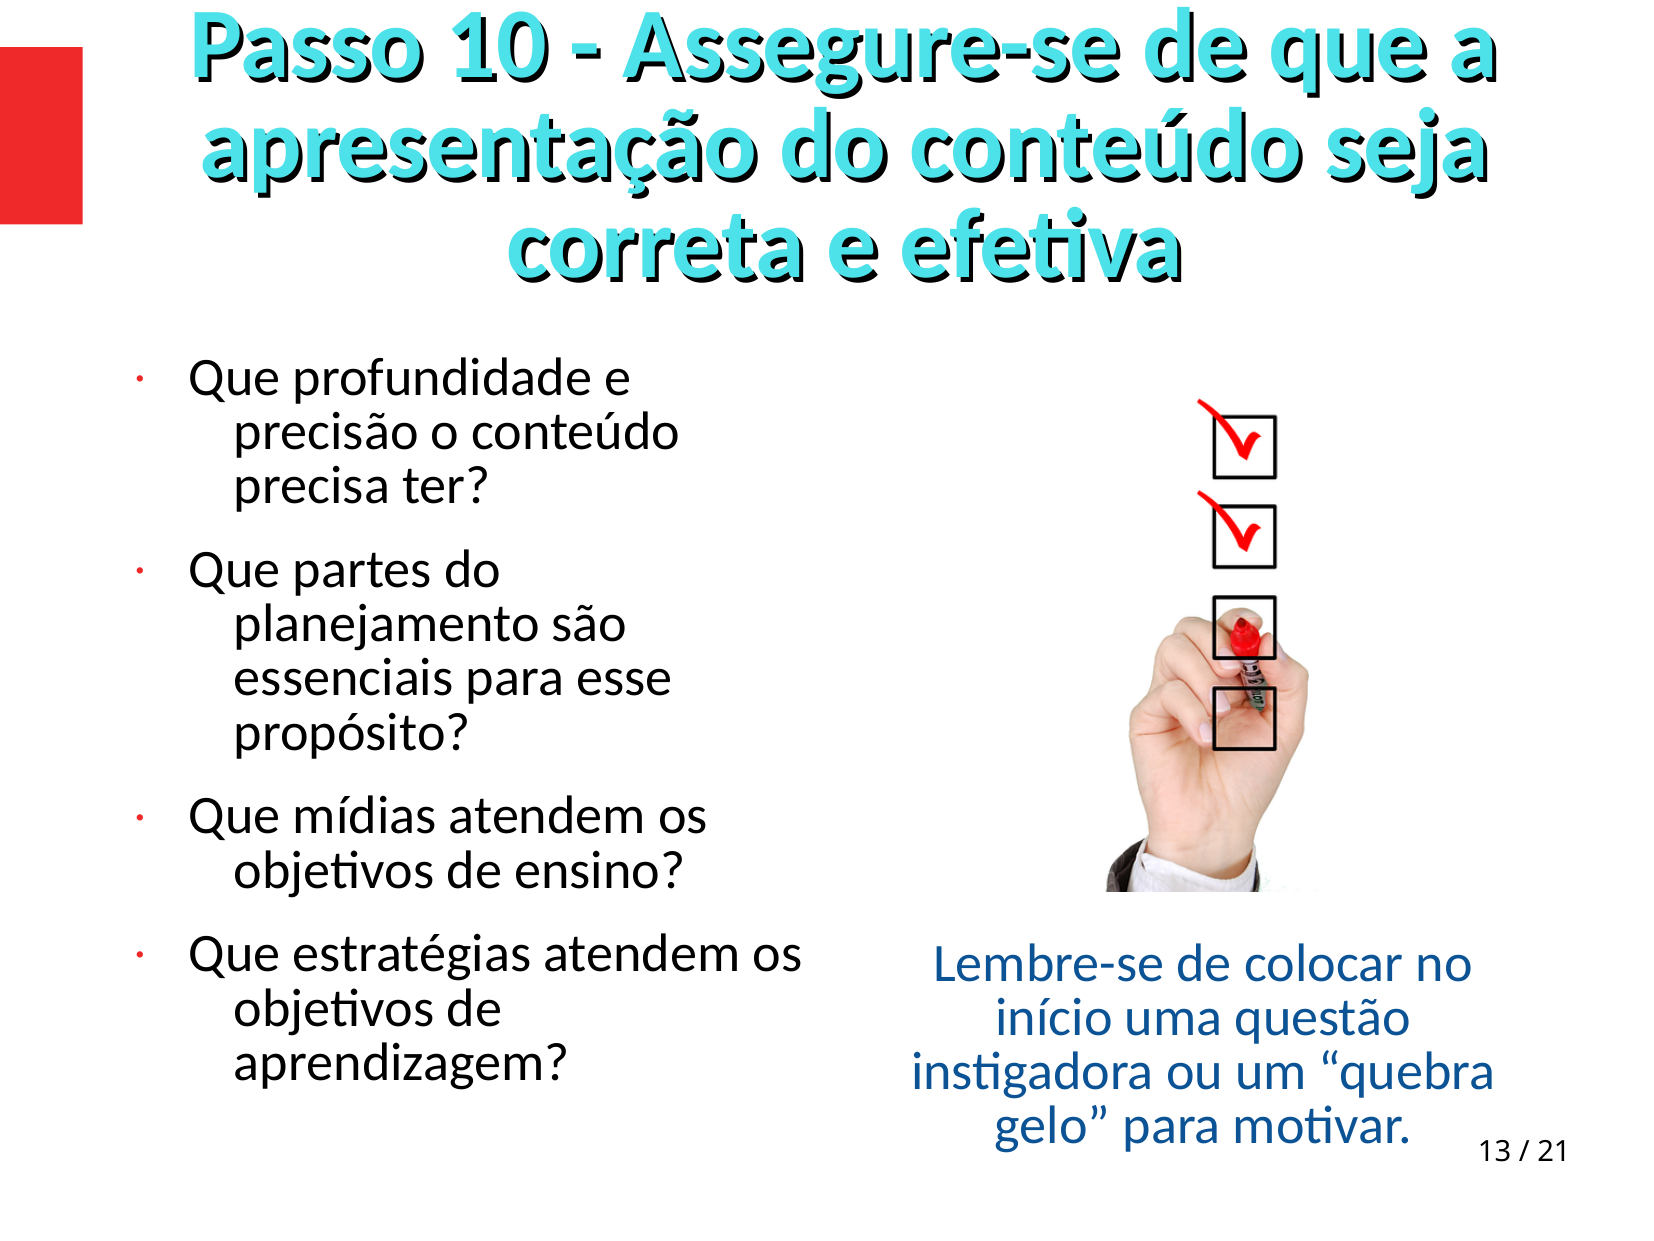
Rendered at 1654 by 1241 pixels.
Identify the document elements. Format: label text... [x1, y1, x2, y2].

list Que profundidade e precisão o conteúdo precisa ter? Que partes do planejamento são essenciais para esse propósito? Que mídias atendem os objetivos de ensino? Que estratégias atendem os objetivos de aprendizagem? [118, 354, 810, 1074]
picture [844, 383, 1536, 892]
text_box Lembre-se de colocar no início uma questão instigadora ou um “quebra gelo” para motivar. [755, 933, 1536, 1165]
title Passo 10 - Assegure-se de que a apresentação do conteúdo seja correta e efetiva [118, 2, 1571, 303]
